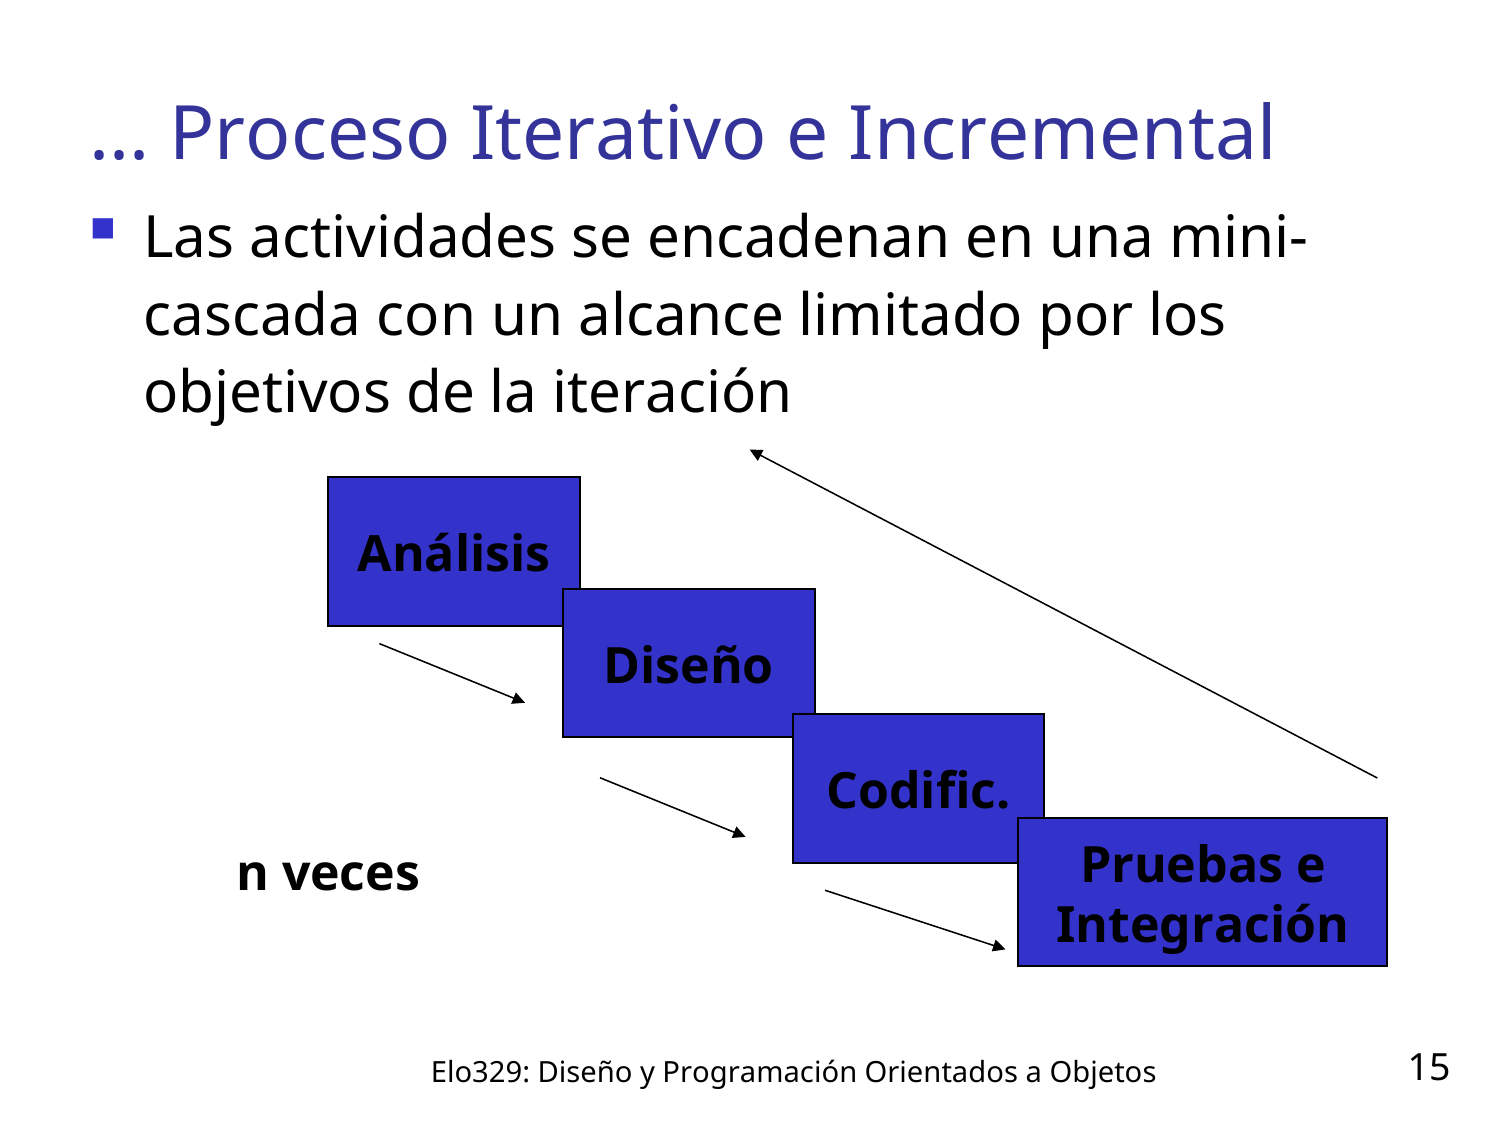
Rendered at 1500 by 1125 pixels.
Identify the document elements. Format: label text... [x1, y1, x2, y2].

list Las actividades se encadenan en una mini-cascada con un alcance limitado por los objetivos de la iteración [75, 187, 1398, 1066]
title ... Proceso Iterativo e Incremental [75, 10, 1426, 188]
